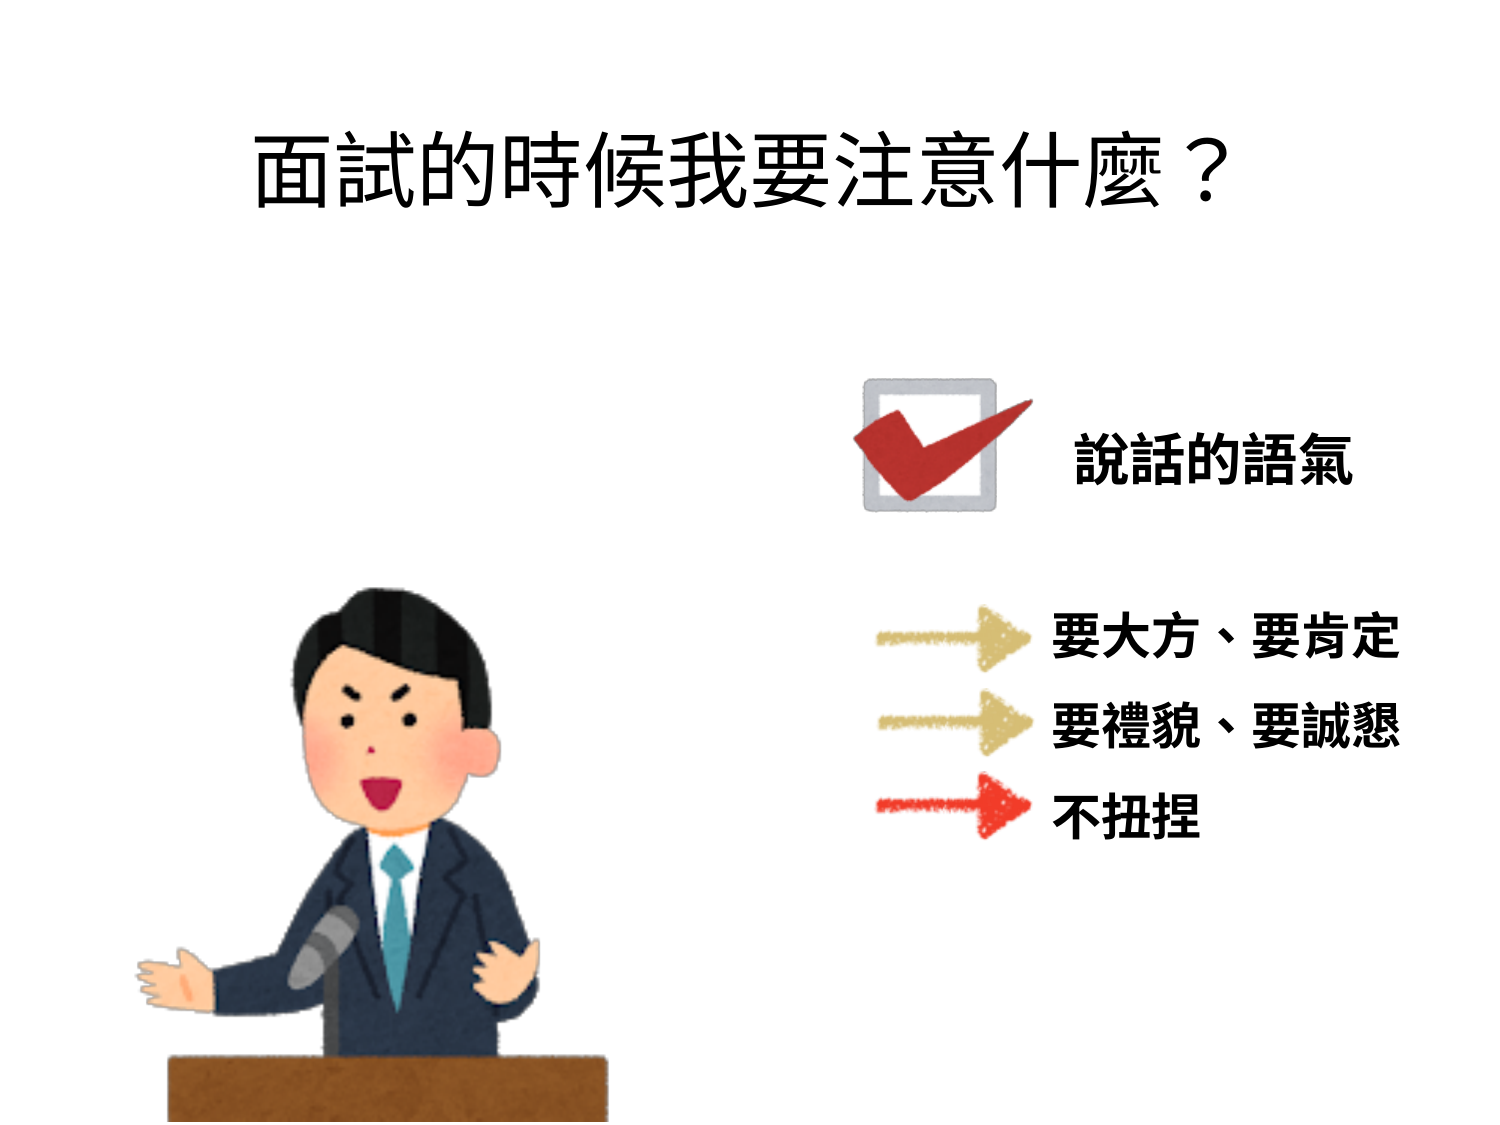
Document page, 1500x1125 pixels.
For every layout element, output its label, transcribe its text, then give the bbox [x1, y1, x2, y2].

text_box 要大方、要肯定 [1036, 597, 1485, 673]
picture [867, 687, 1036, 758]
title 面試的時候我要注意什麼？ [103, 59, 1397, 278]
picture [865, 603, 1034, 674]
picture [865, 770, 1034, 841]
picture [103, 583, 642, 1122]
text_box 要禮貌、要誠懇 [1036, 687, 1485, 762]
text_box 說話的語氣 [1058, 416, 1379, 500]
picture [844, 365, 1041, 527]
text_box 不扭捏 [1036, 777, 1485, 853]
